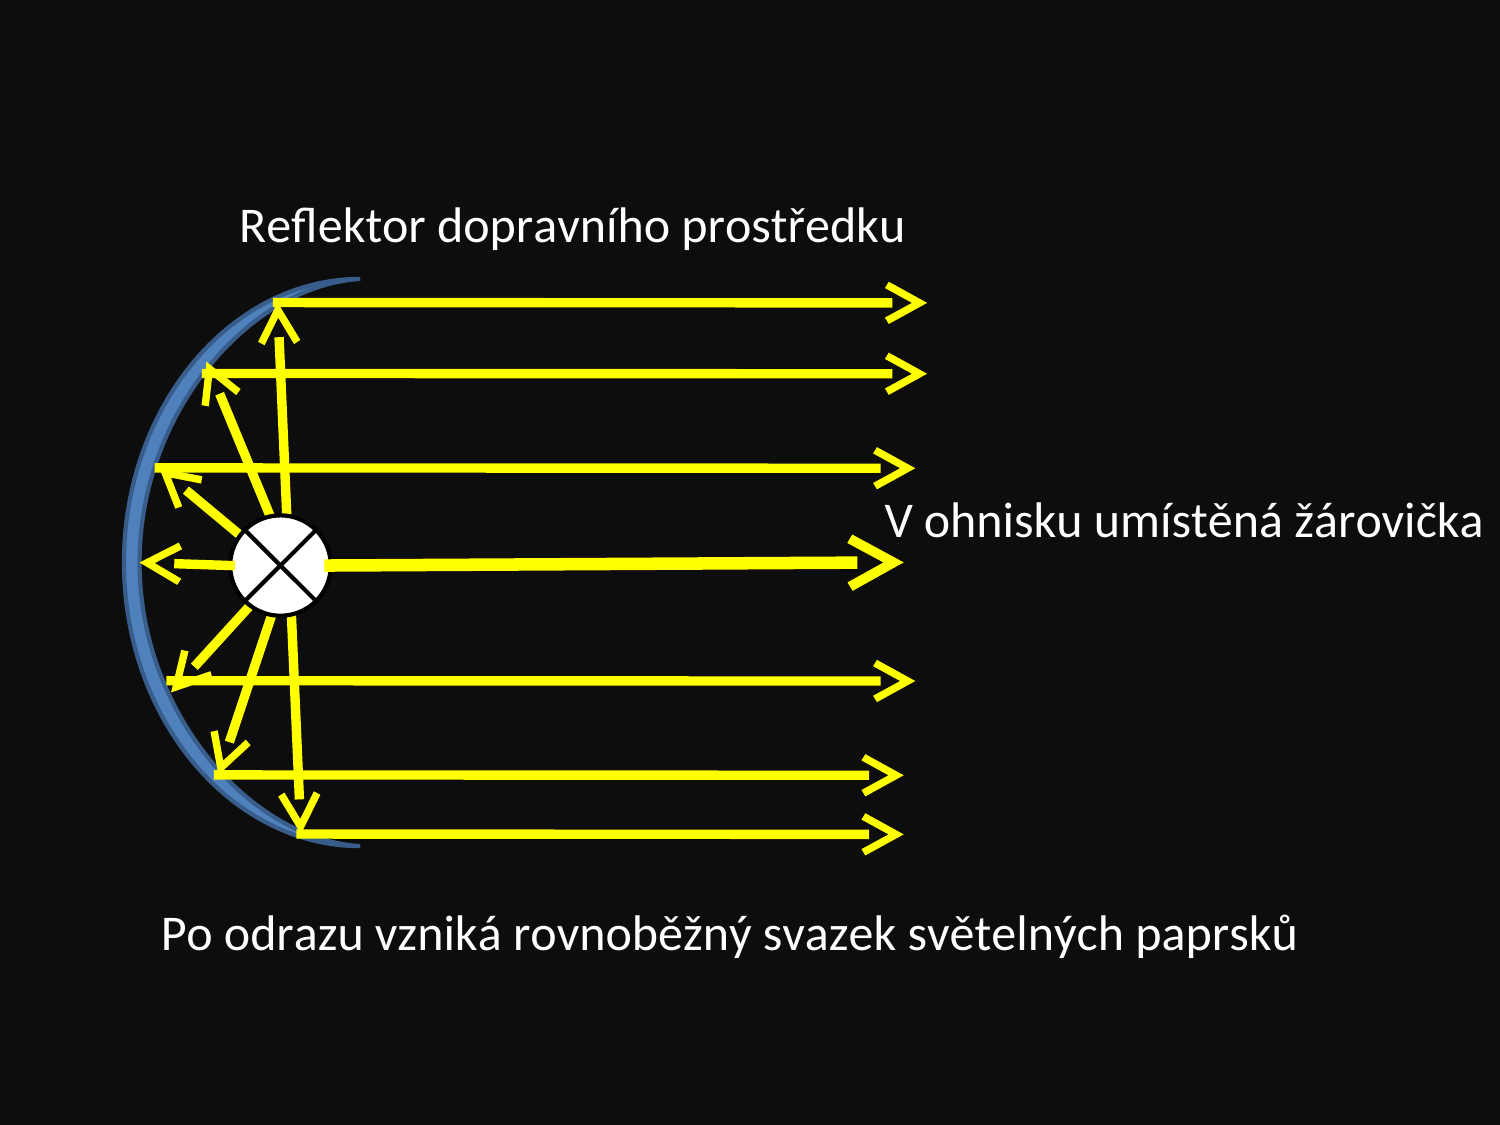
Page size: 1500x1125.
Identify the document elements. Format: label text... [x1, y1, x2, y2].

text_box Po odrazu vzniká rovnoběžný svazek světelných paprsků [145, 893, 1314, 969]
text_box Reflektor dopravního prostředku [224, 184, 921, 261]
text_box V ohnisku umístěná žárovička [869, 479, 1500, 556]
text_box [0, 0, 1500, 1125]
